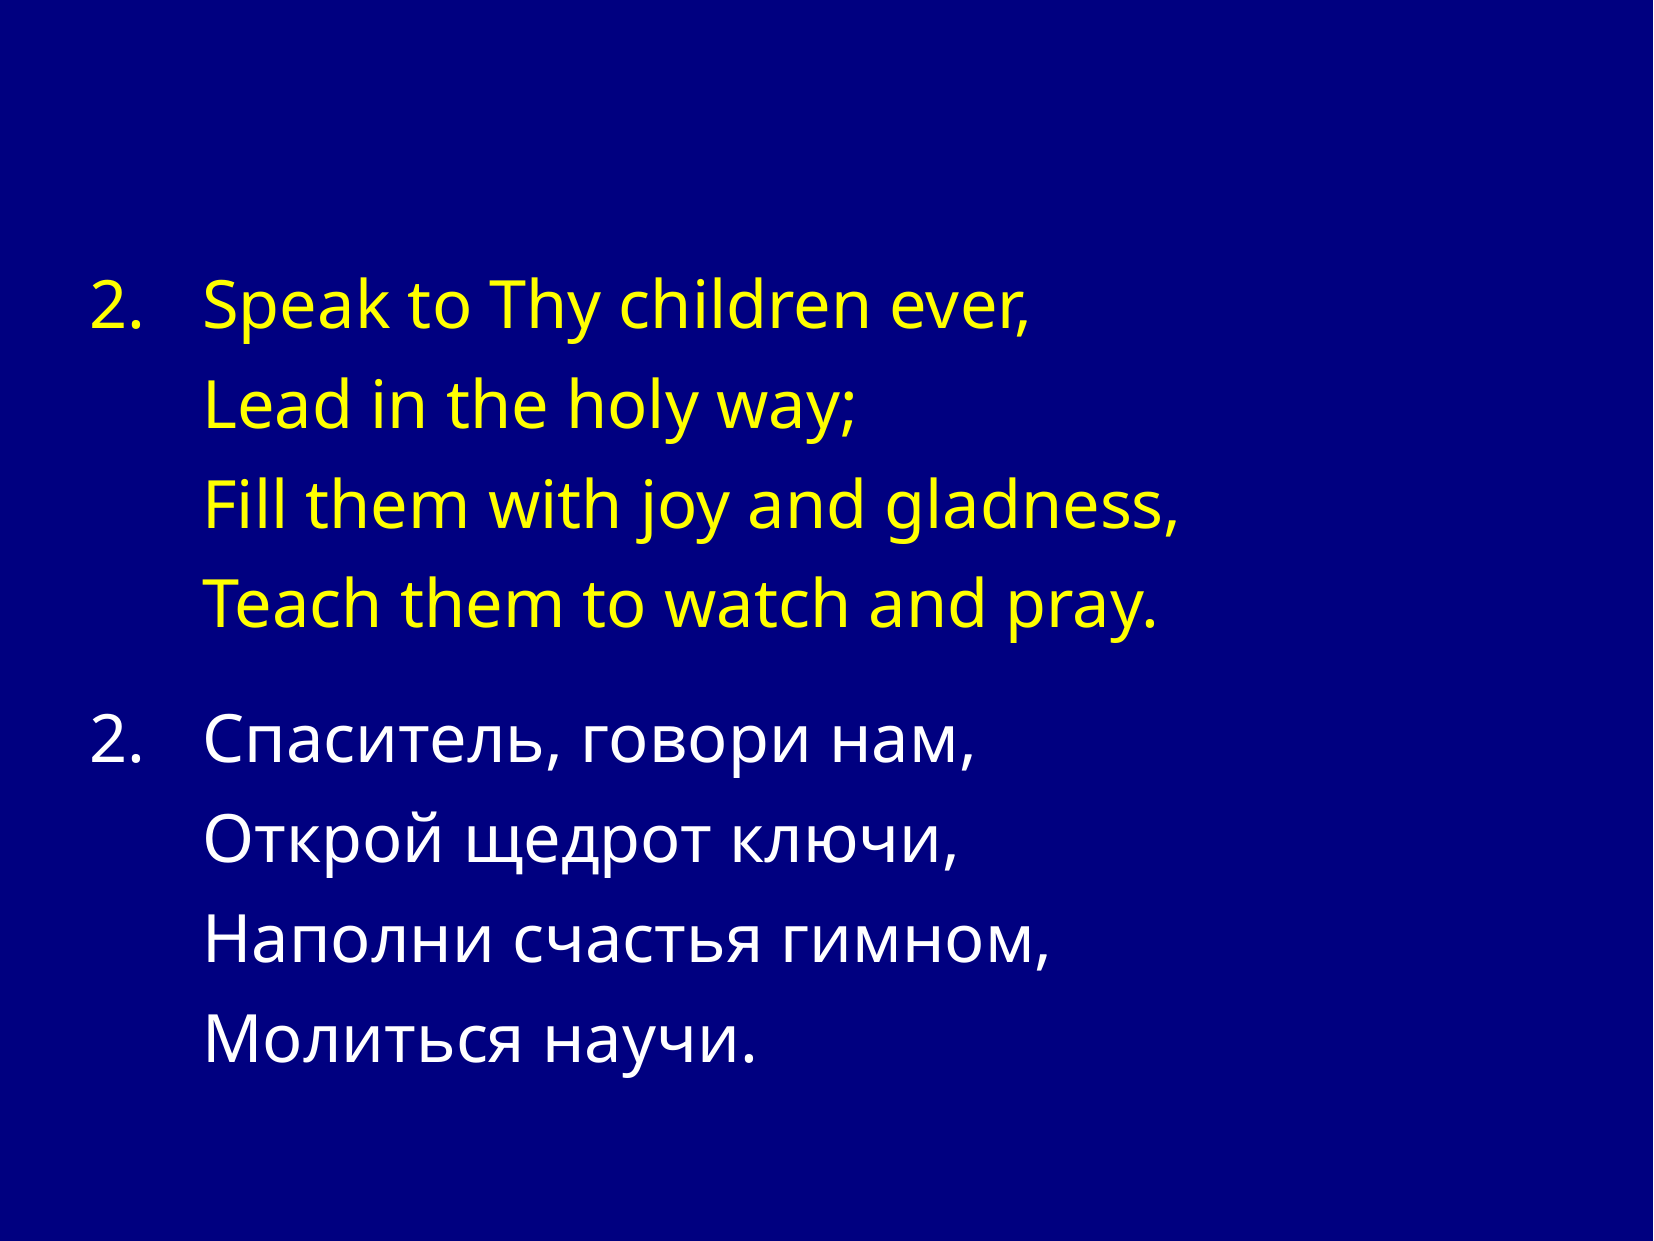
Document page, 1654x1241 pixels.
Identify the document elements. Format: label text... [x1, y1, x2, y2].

text_box 2. Спаситель, говори нам, Открой щедрот ключи, Наполни счастья гимном, Молиться научи. [75, 675, 1576, 1163]
text_box 2. Speak to Thy children ever, Lead in the holy way; Fill them with joy and gladness, Teach them to watch and pray. [75, 150, 1576, 638]
